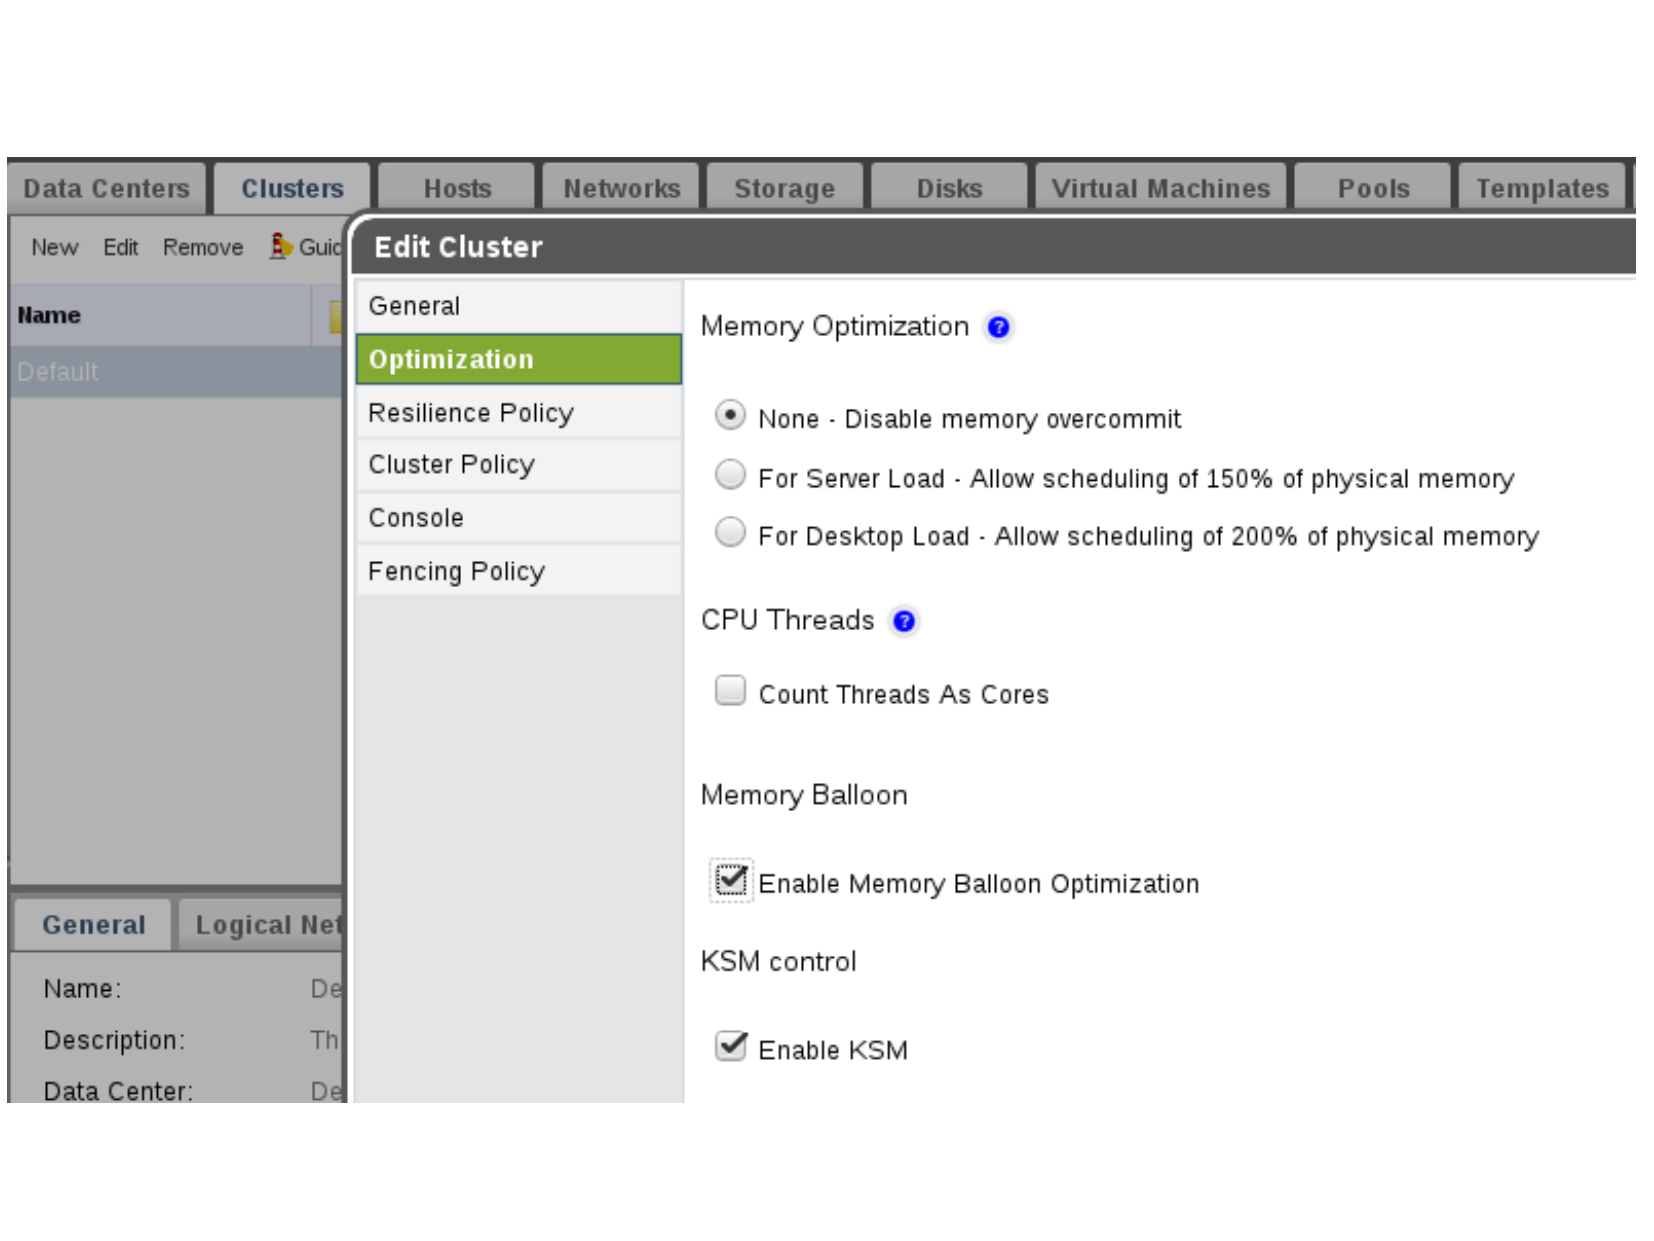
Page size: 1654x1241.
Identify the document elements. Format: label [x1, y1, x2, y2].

picture [7, 157, 1636, 1103]
